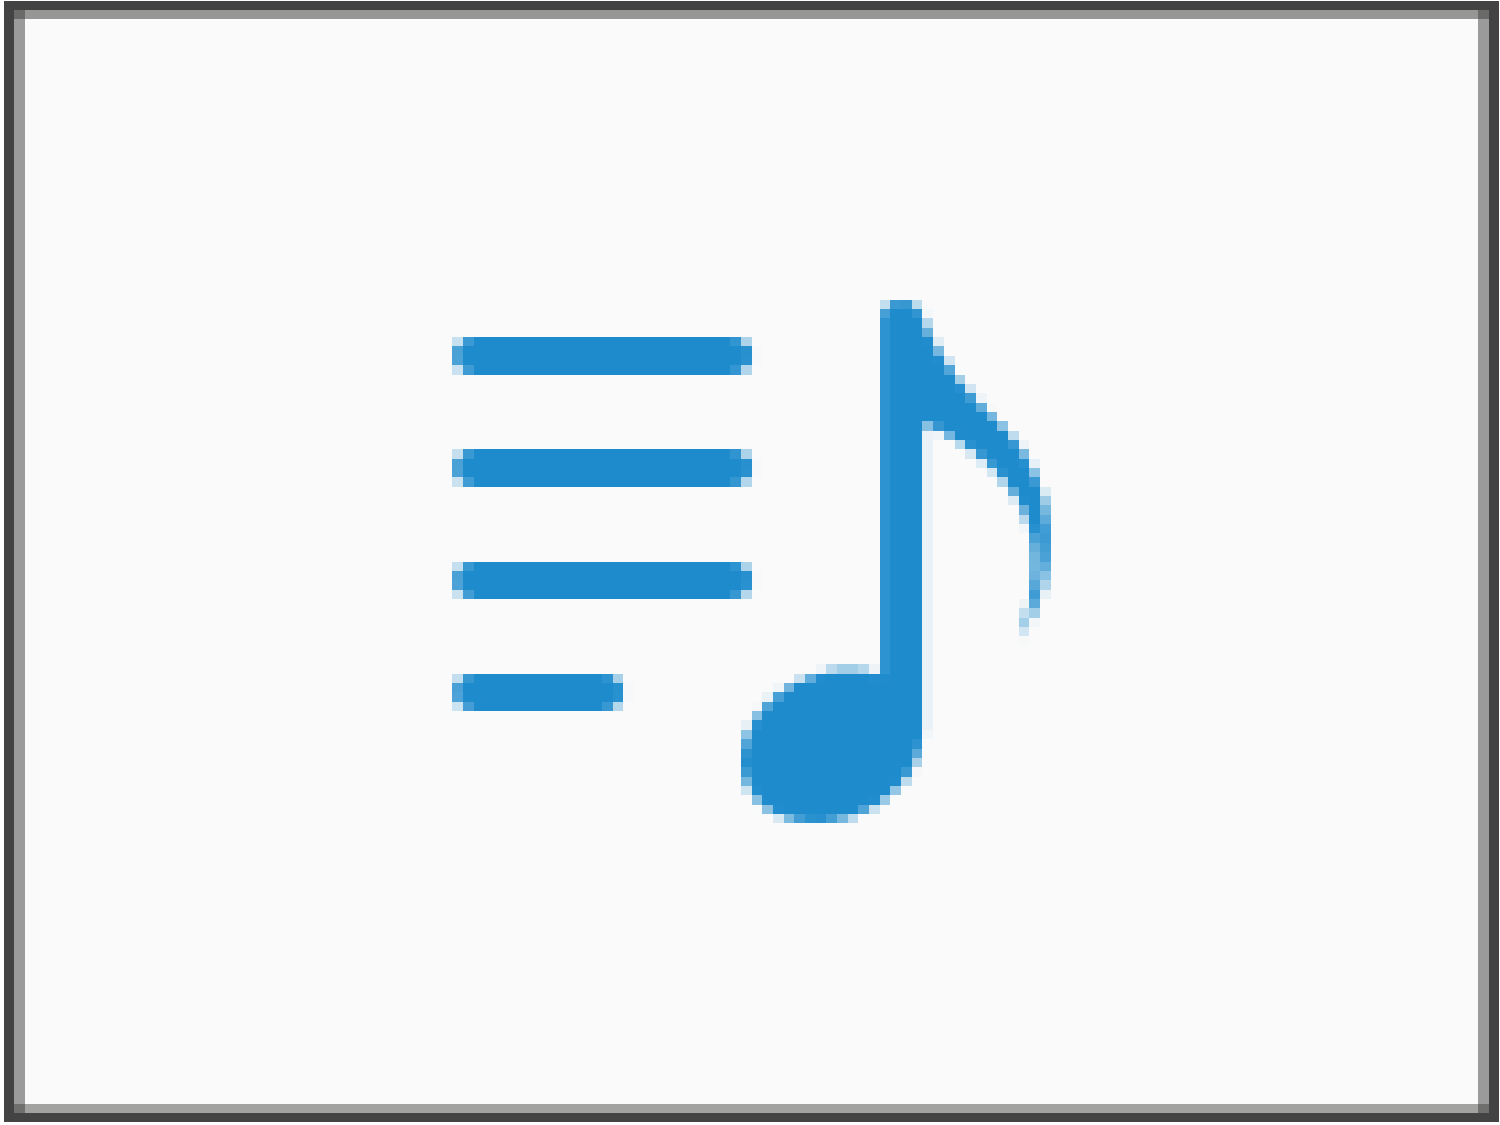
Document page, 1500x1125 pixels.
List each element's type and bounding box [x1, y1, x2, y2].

text_box [3, 0, 1500, 1123]
